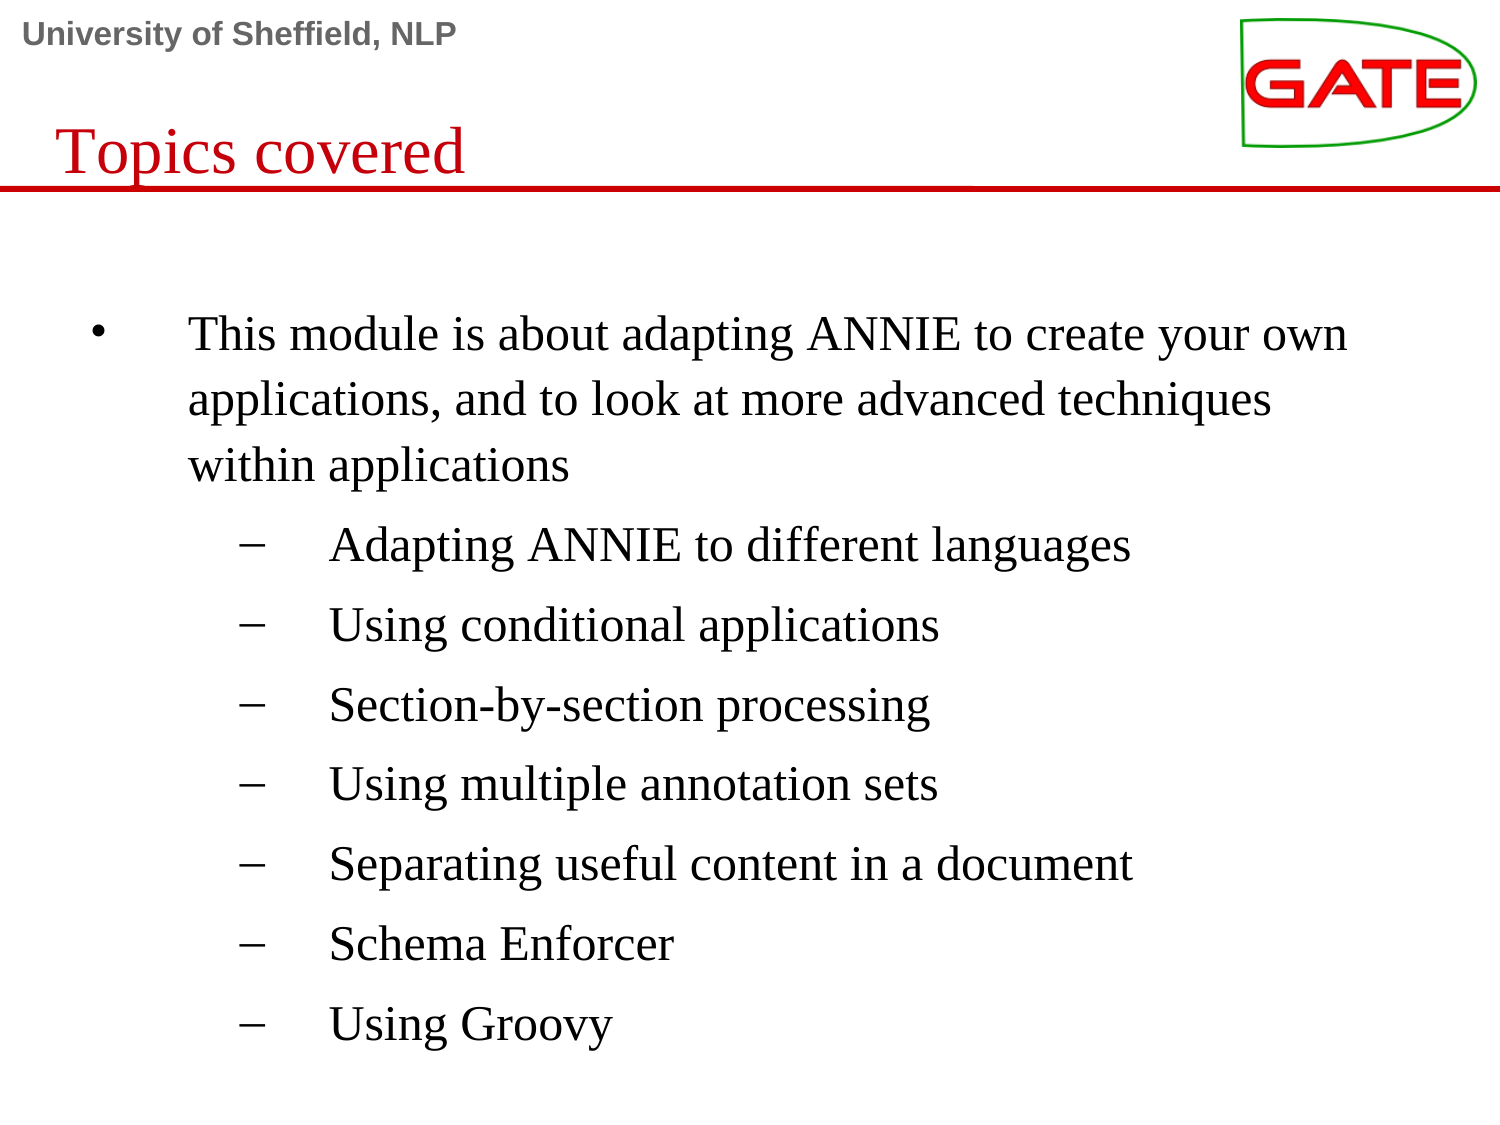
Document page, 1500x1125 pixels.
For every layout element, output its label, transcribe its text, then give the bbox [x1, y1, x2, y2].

title Topics covered [41, 38, 1390, 253]
list This module is about adapting ANNIE to create your own applications, and to look at more advanced techniques within applications Adapting ANNIE to different languages Using conditional applications Section-by-section processing Using multiple annotation sets Separating useful content in a document Schema Enforcer Using Groovy [75, 287, 1424, 1125]
picture [1240, 18, 1477, 148]
